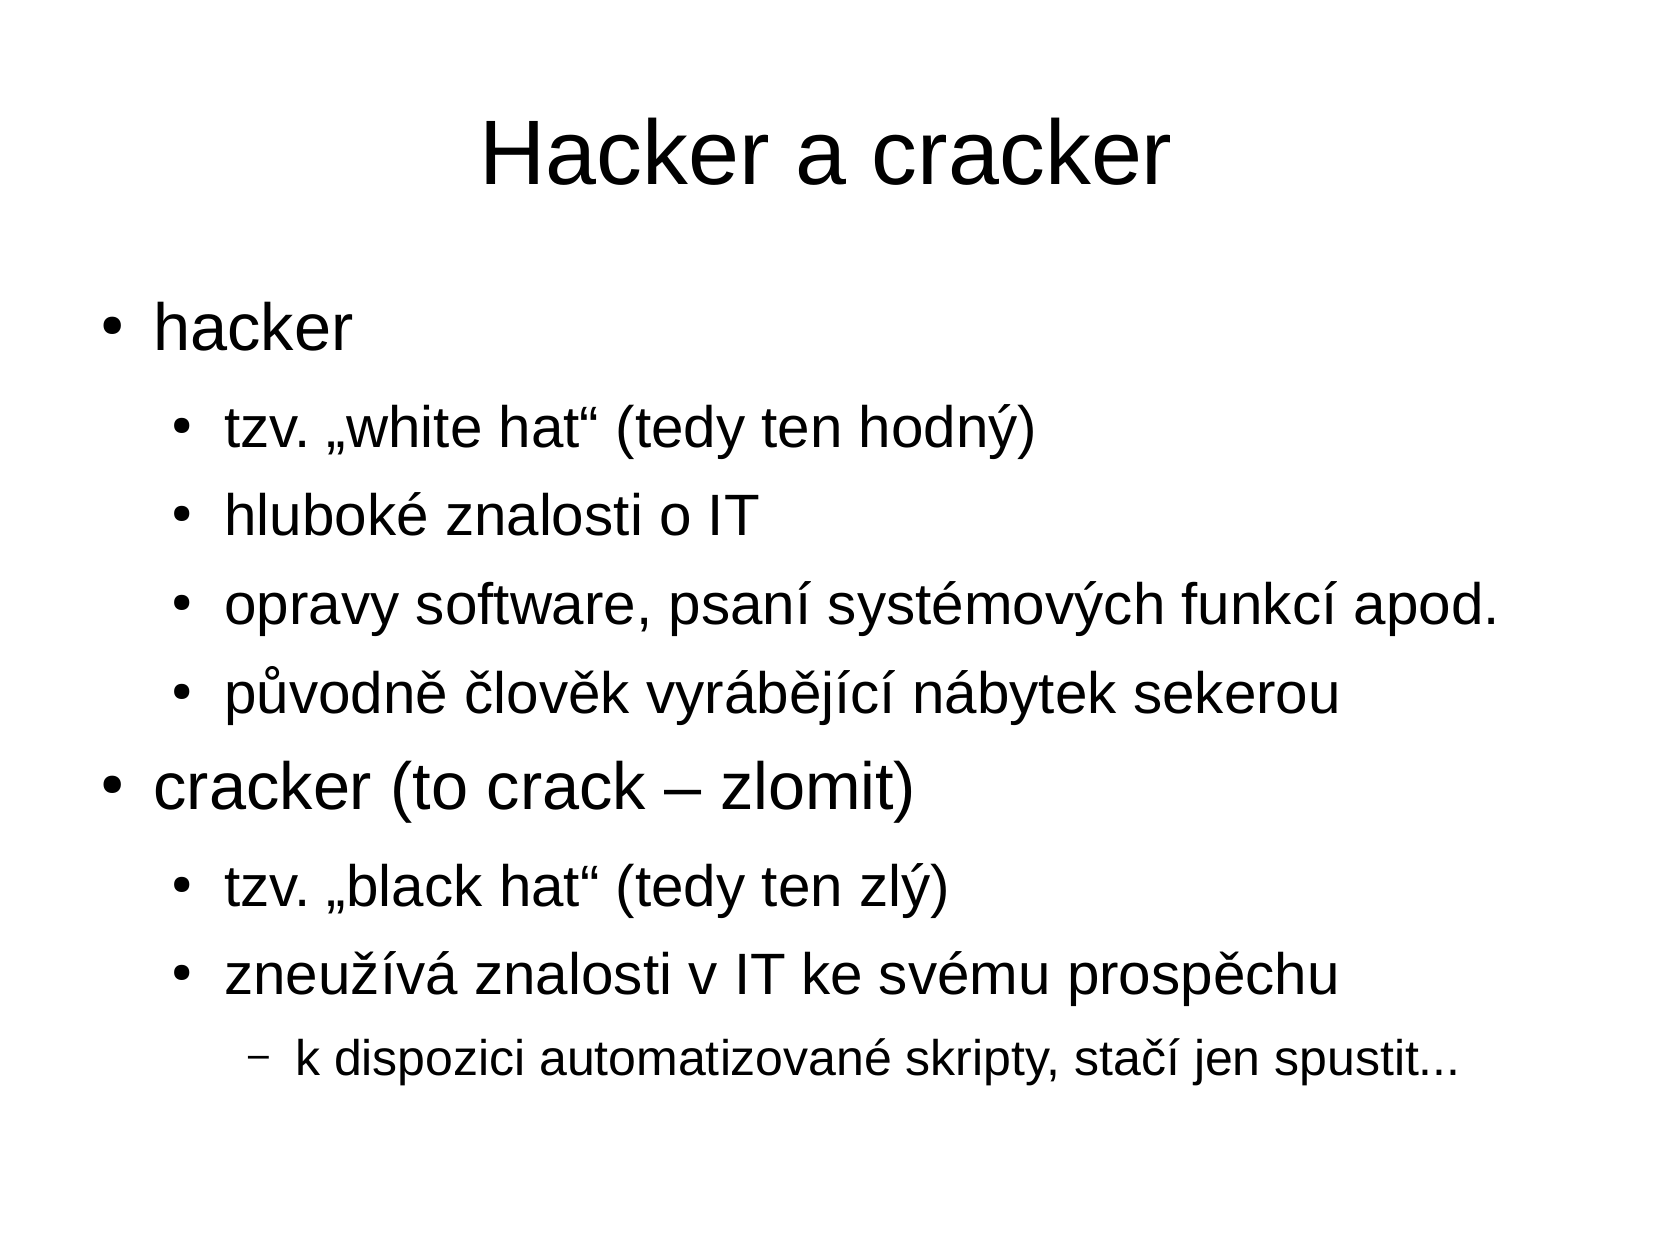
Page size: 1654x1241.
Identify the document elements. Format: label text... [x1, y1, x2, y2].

title Hacker a cracker [82, 56, 1571, 250]
list hacker tzv. „white hat“ (tedy ten hodný) hluboké znalosti o IT opravy software, psaní systémových funkcí apod. původně člověk vyrábějící nábytek sekerou cracker (to crack – zlomit) tzv. „black hat“ (tedy ten zlý) zneužívá znalosti v IT ke svému prospěchu k dispozici automatizované skripty, stačí jen spustit... [82, 290, 1571, 1094]
